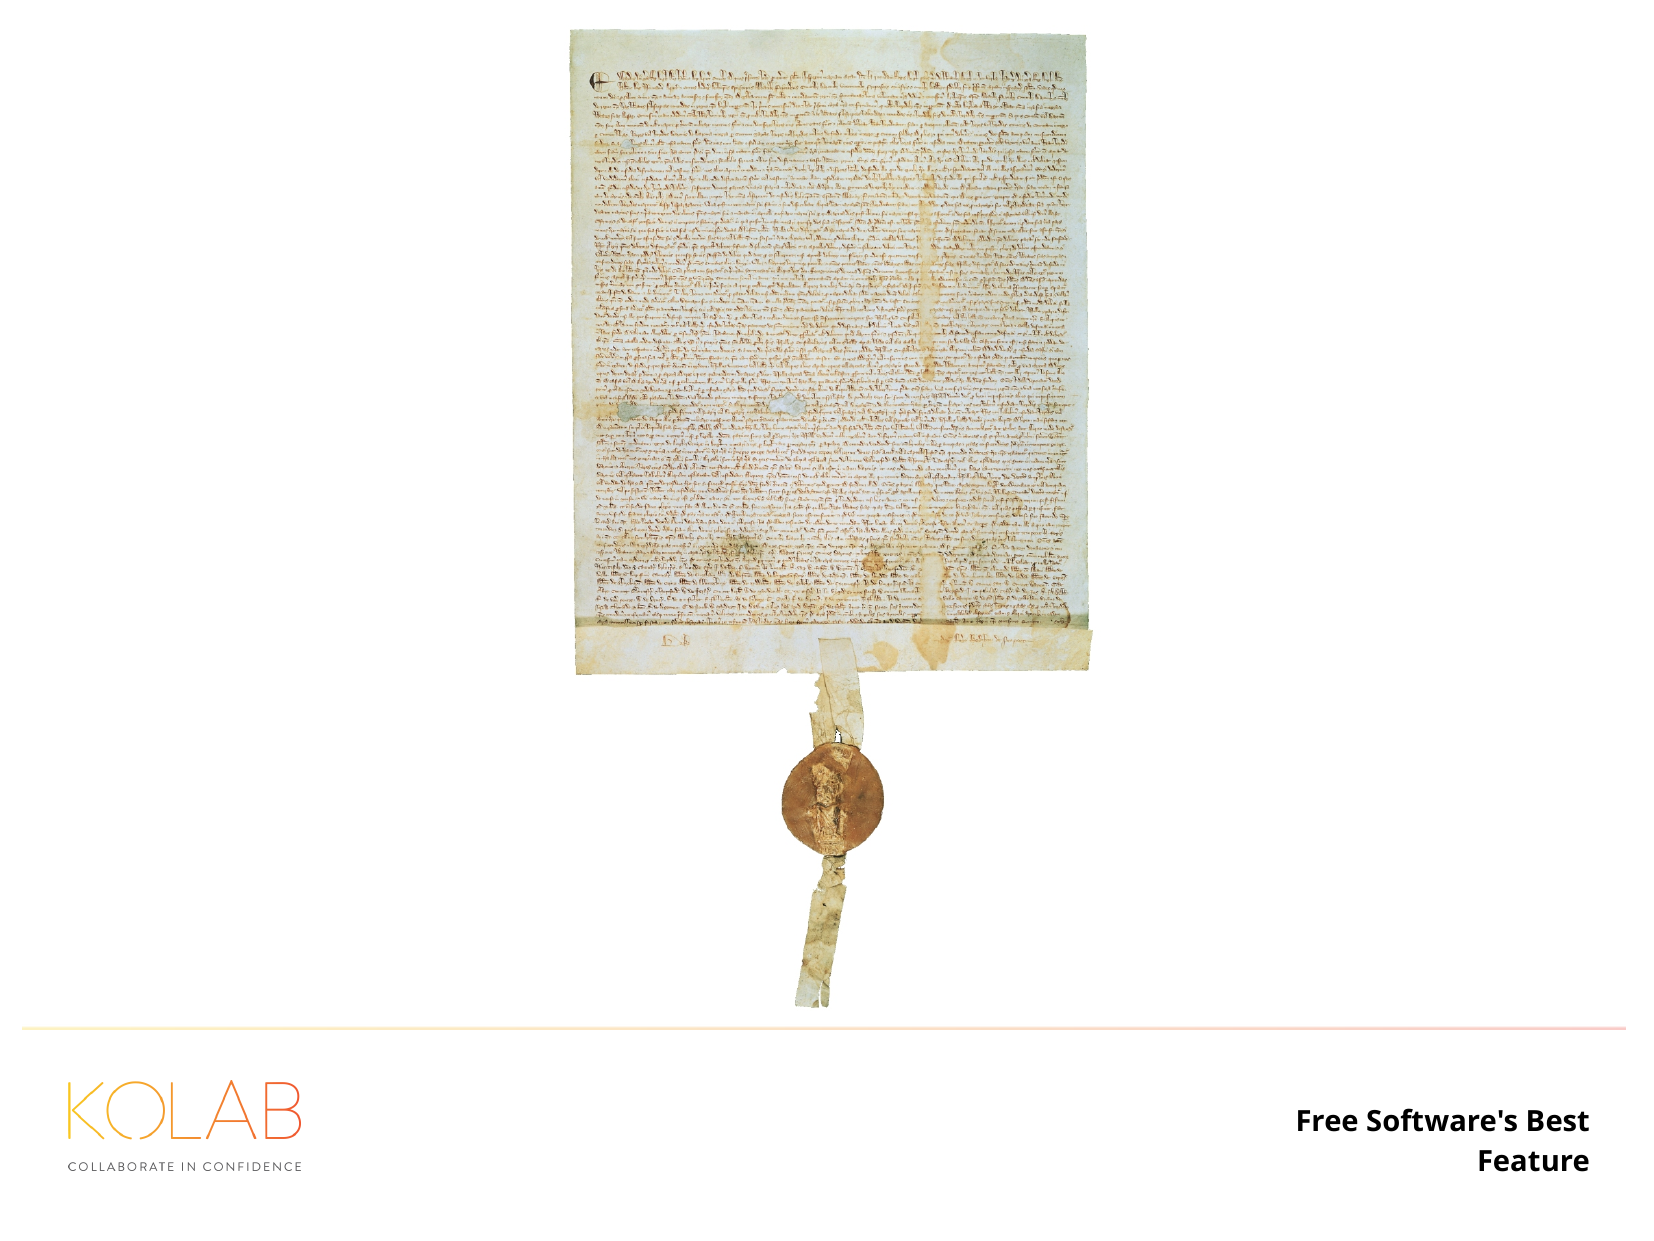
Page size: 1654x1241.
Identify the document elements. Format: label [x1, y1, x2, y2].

picture [553, 14, 1101, 1020]
picture [22, 1023, 1626, 1030]
picture [68, 1080, 301, 1171]
